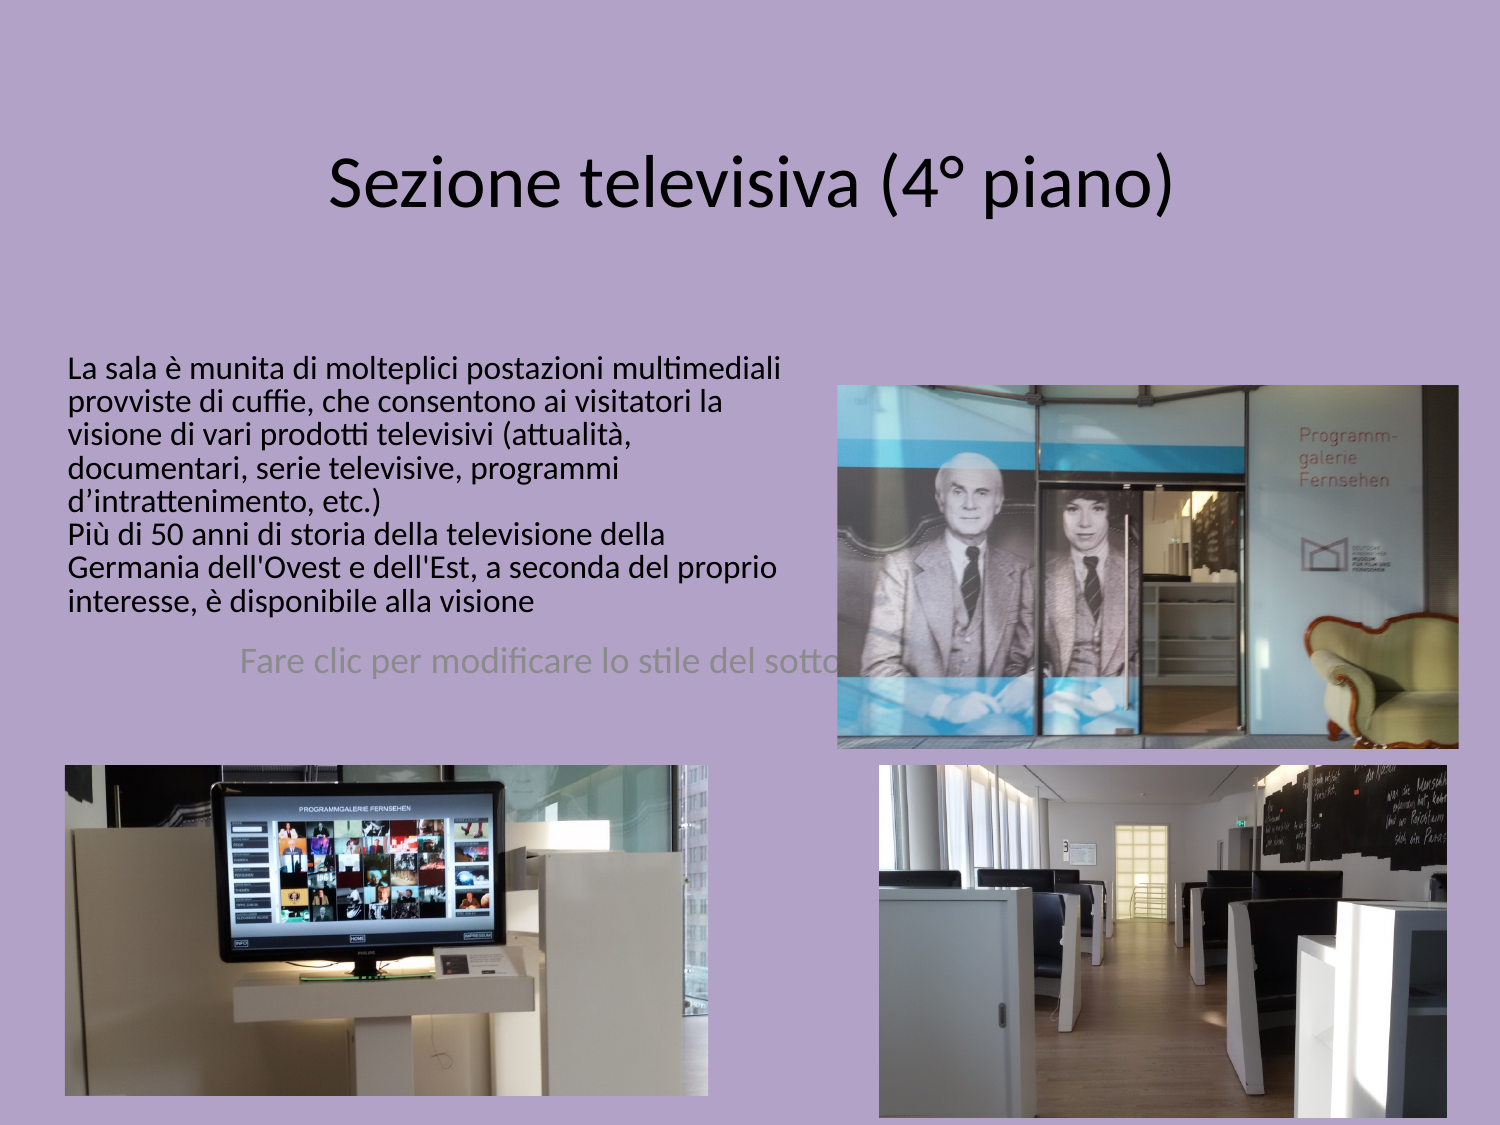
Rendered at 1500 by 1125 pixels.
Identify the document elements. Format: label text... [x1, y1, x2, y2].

text_box La sala è munita di molteplici postazioni multimediali provviste di cuffie, che consentono ai visitatori la visione di vari prodotti televisivi (attualità, documentari, serie televisive, programmi d’intrattenimento, etc.) Più di 50 anni di storia della televisione della Germania dell'Ovest e dell'Est, a seconda del proprio interesse, è disponibile alla visione [53, 271, 810, 728]
text_box 13/11/2015 [75, 1096, 425, 1103]
picture [879, 765, 1447, 1118]
picture [837, 385, 1459, 749]
picture [64, 765, 709, 1096]
title Sezione televisiva (4° piano) [118, 88, 1388, 266]
